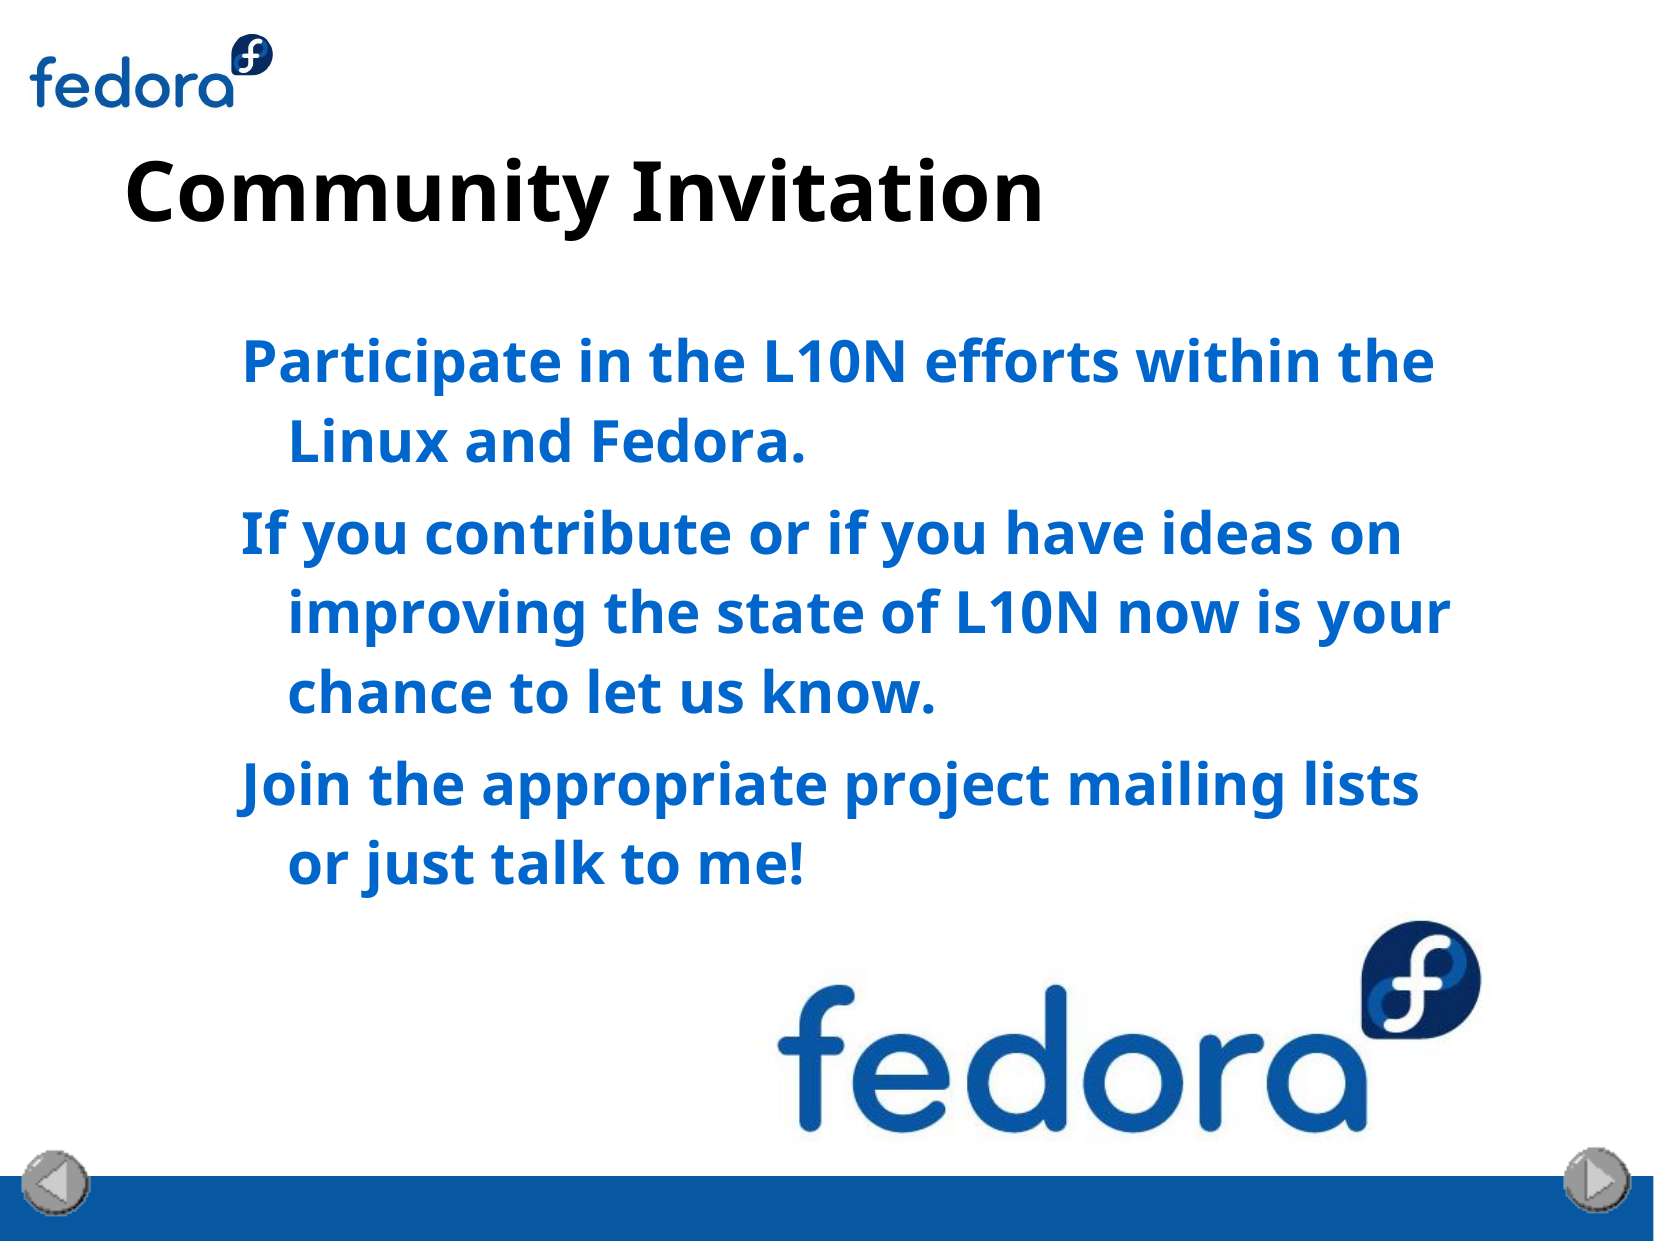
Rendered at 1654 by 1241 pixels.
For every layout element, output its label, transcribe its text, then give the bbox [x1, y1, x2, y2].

list Participate in the L10N efforts within the Linux and Fedora. If you contribute or if you have ideas on improving the state of L10N now is your chance to let us know. Join the appropriate project mailing lists or just talk to me! [151, 220, 1476, 1041]
picture [0, 1143, 1654, 1241]
title Community Invitation [123, 123, 1529, 256]
picture [757, 902, 1494, 1154]
picture [22, 27, 277, 115]
